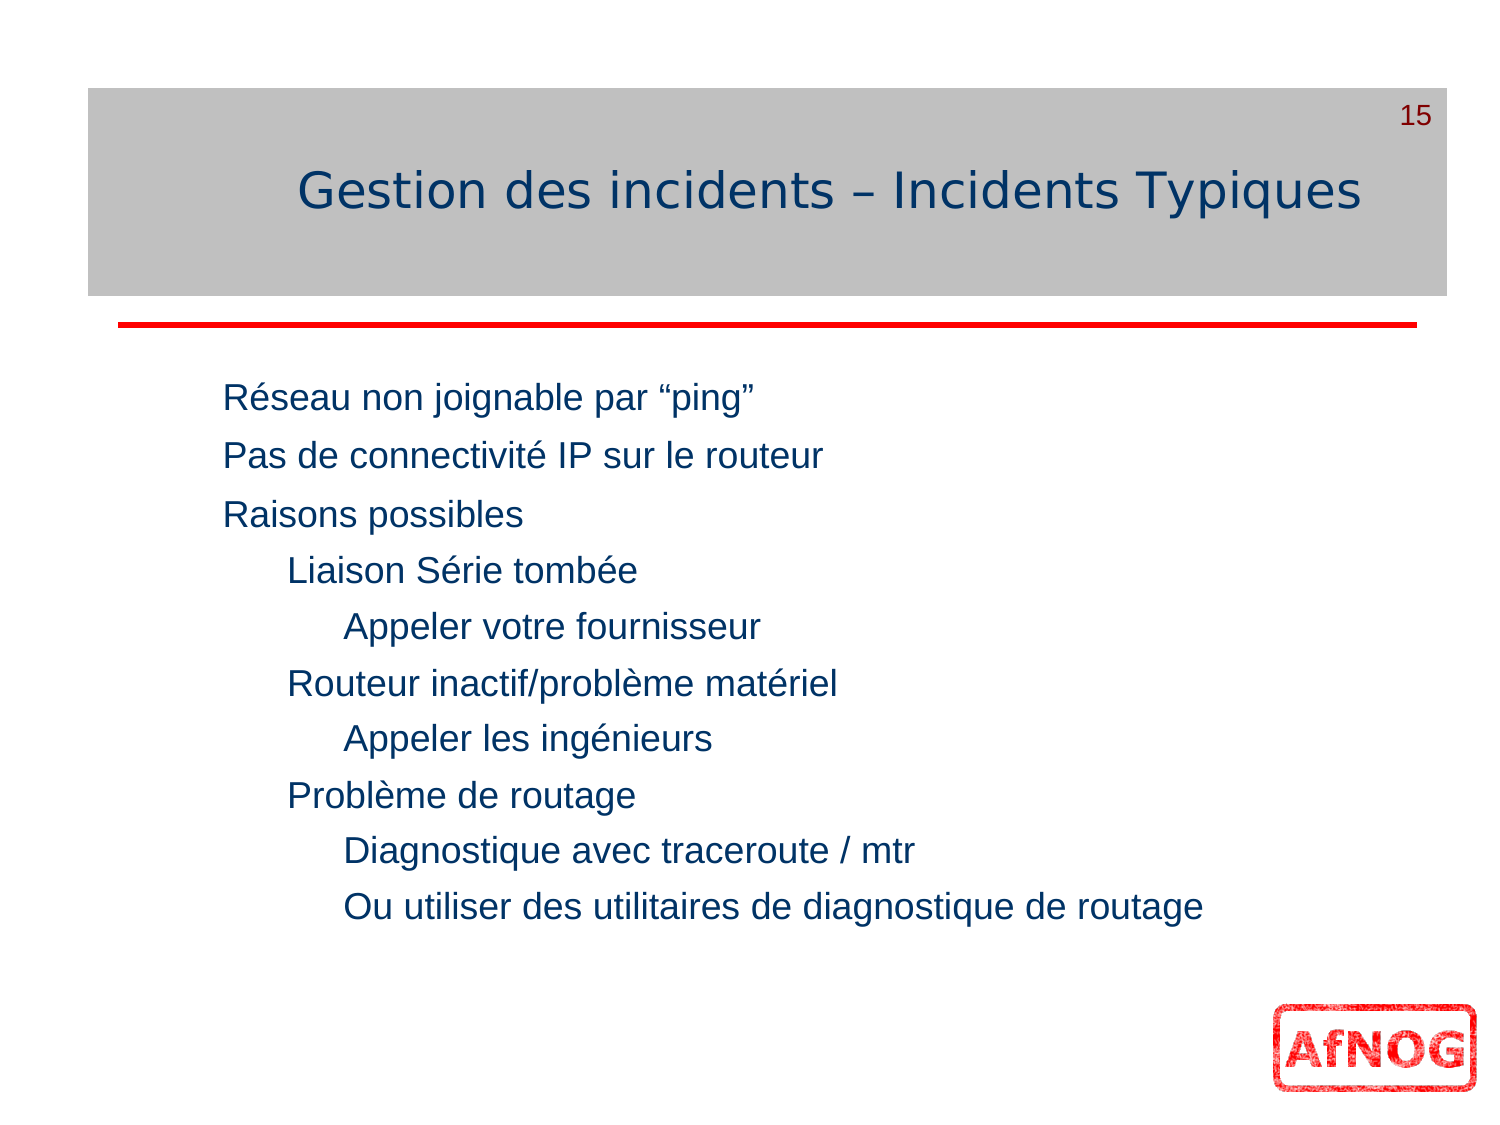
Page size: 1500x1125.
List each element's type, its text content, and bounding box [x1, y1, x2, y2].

title Gestion des incidents – Incidents Typiques [225, 91, 1436, 296]
picture [1273, 1003, 1477, 1092]
list Réseau non joignable par “ping” Pas de connectivité IP sur le routeur Raisons possibles Liaison Série tombée Appeler votre fournisseur Routeur inactif/problème matériel Appeler les ingénieurs Problème de routage Diagnostique avec traceroute / mtr Ou utiliser des utilitaires de diagnostique de routage [132, 363, 1314, 1012]
